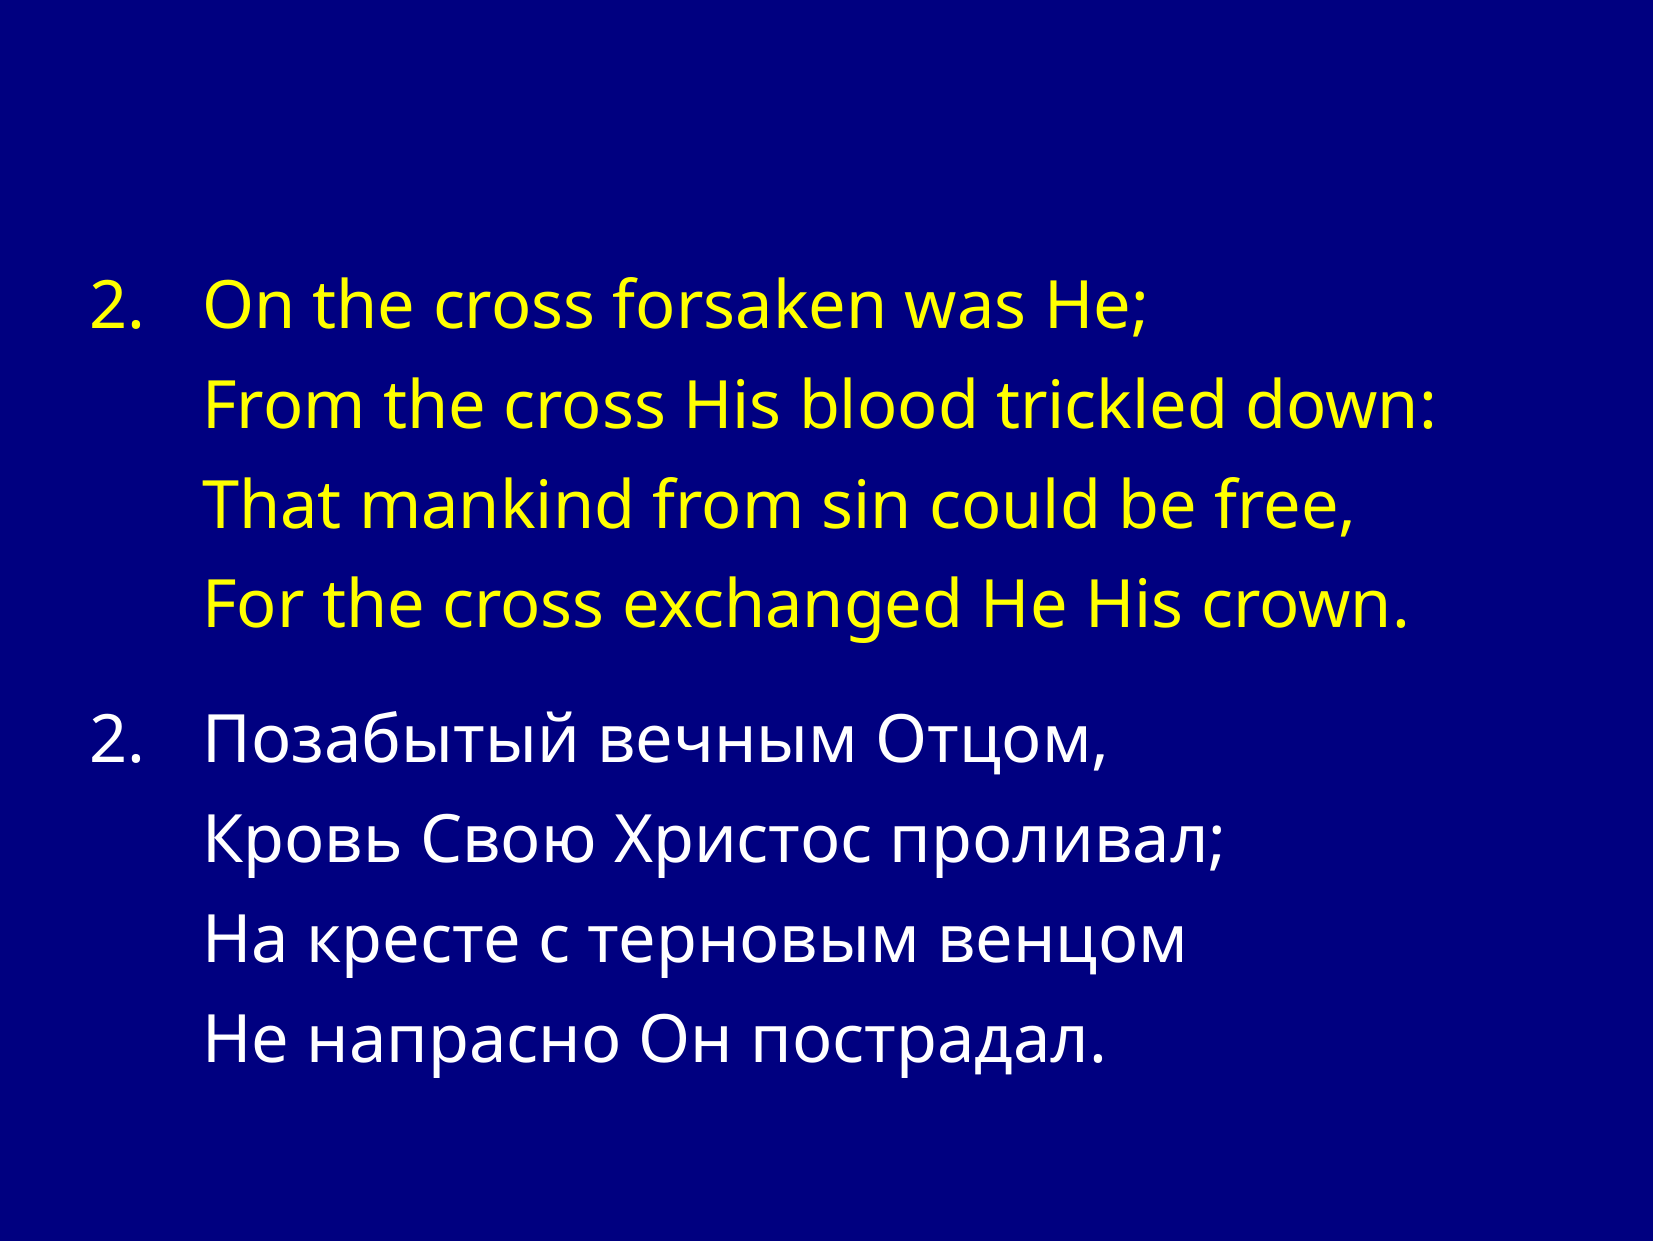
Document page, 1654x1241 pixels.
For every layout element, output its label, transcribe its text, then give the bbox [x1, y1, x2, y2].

text_box 2. On the cross forsaken was He; From the cross His blood trickled down: That mankind from sin could be free, For the cross exchanged He His crown. [75, 150, 1576, 638]
text_box 2. Позабытый вечным Отцом, Кровь Свою Христос проливал; На кресте с терновым венцом Не напрасно Он пострадал. [75, 675, 1576, 1163]
